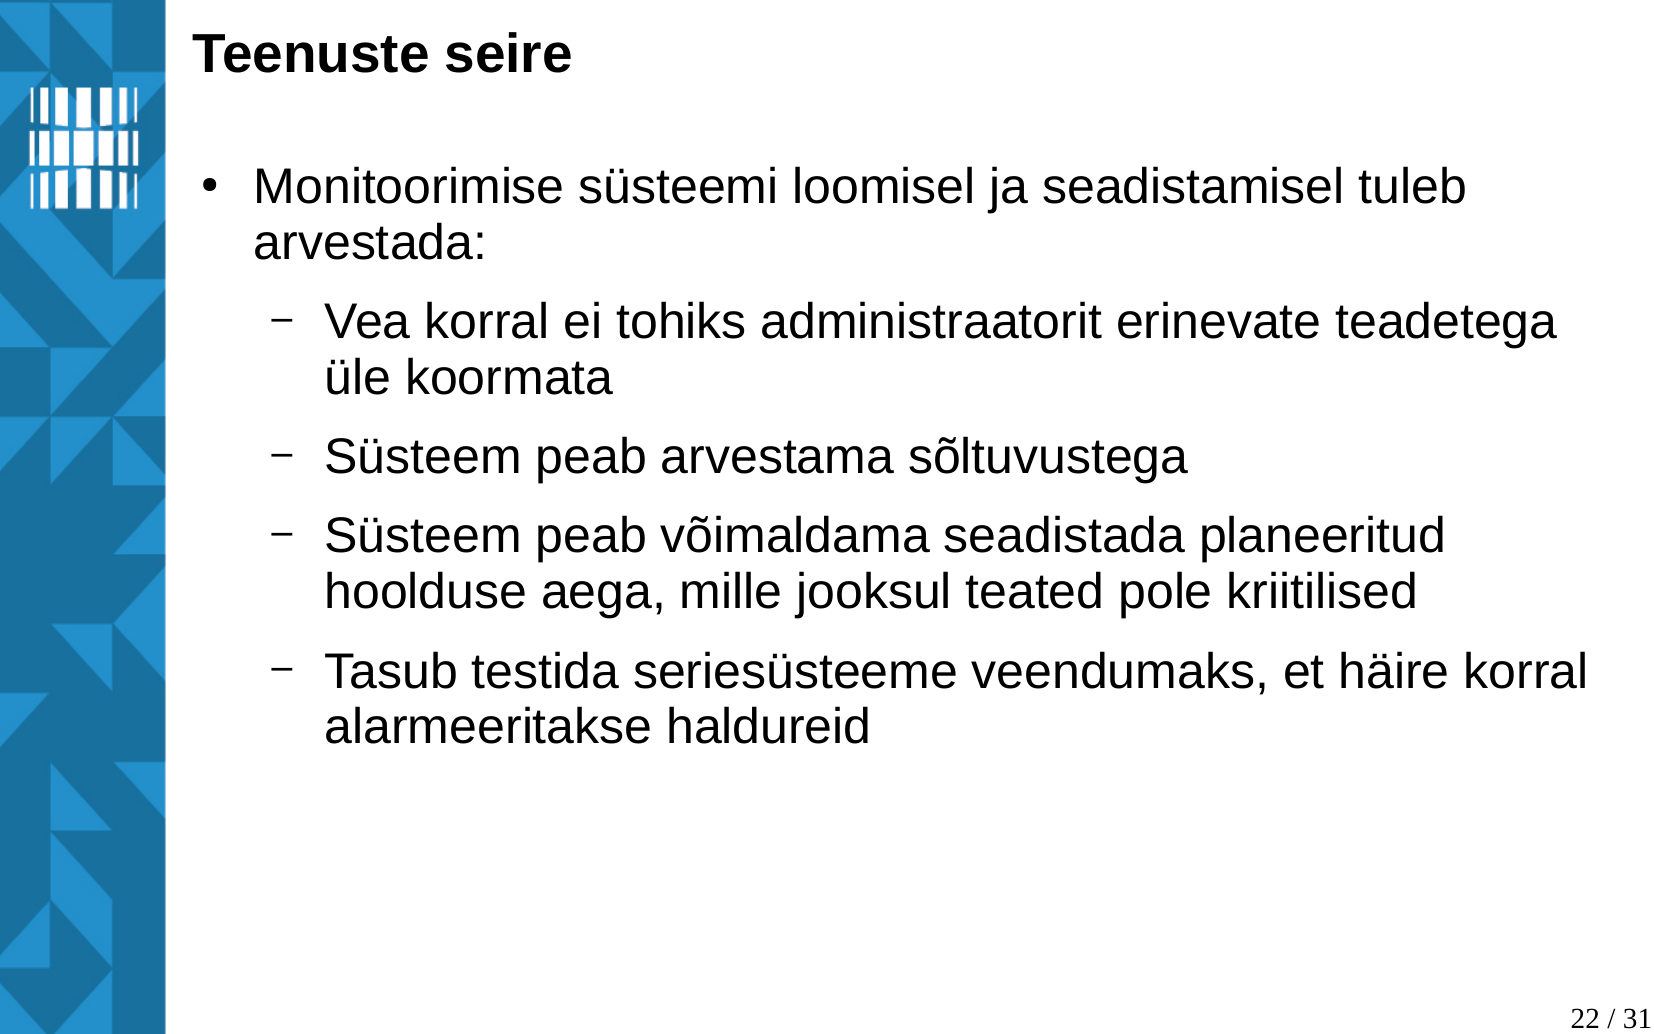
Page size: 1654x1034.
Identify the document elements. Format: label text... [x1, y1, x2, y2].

title Teenuste seire [192, 11, 1489, 95]
list Monitoorimise süsteemi loomisel ja seadistamisel tuleb arvestada: Vea korral ei tohiks administraatorit erinevate teadetega üle koormata Süsteem peab arvestama sõltuvustega Süsteem peab võimaldama seadistada planeeritud hoolduse aega, mille jooksul teated pole kriitilised Tasub testida seriesüsteeme veendumaks, et häire korral alarmeeritakse haldureid [183, 158, 1595, 827]
